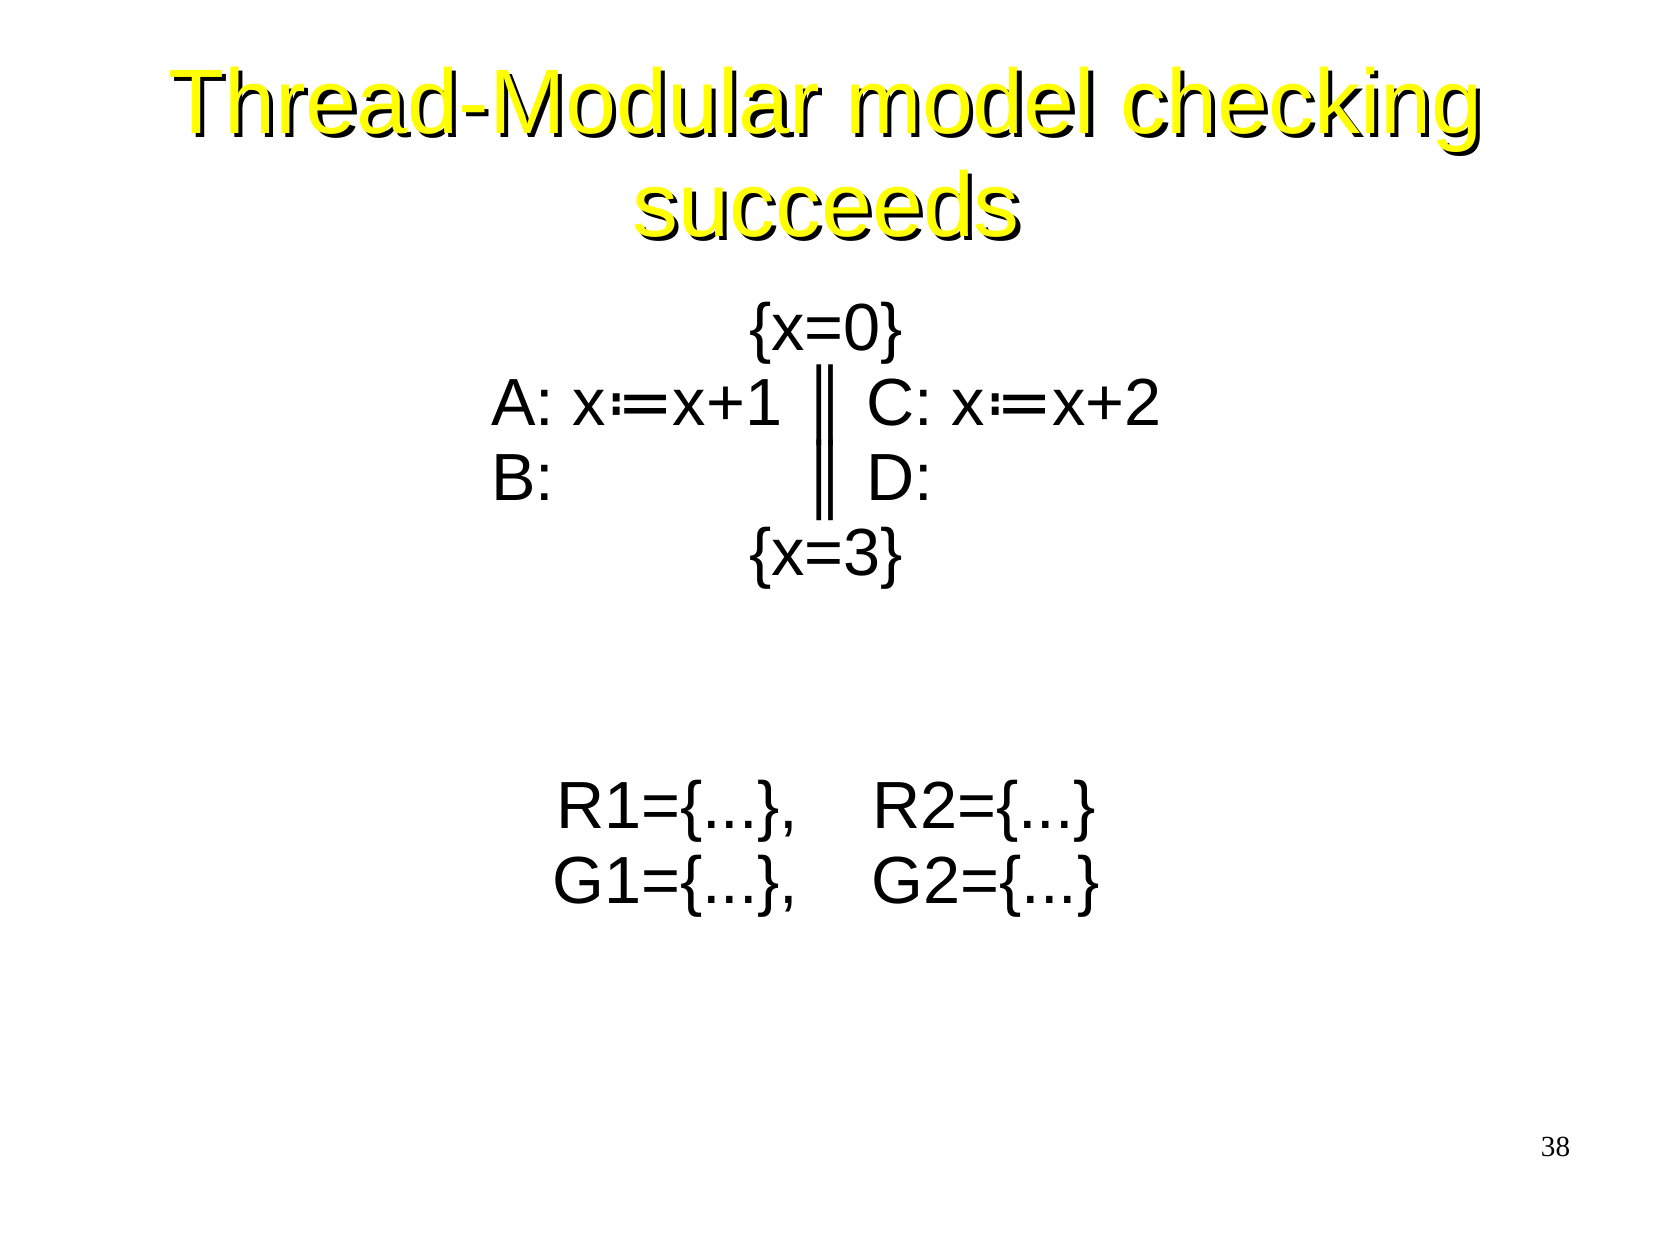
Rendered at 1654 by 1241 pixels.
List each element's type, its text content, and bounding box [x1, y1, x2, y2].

title Thread-Modular model checking succeeds [82, 50, 1571, 256]
list {x=0} A: x≔x+1 ║ C: x≔x+2 B: ║ D: {x=3} R1={...}, R2={...} G1={...}, G2={...} [82, 290, 1571, 1109]
